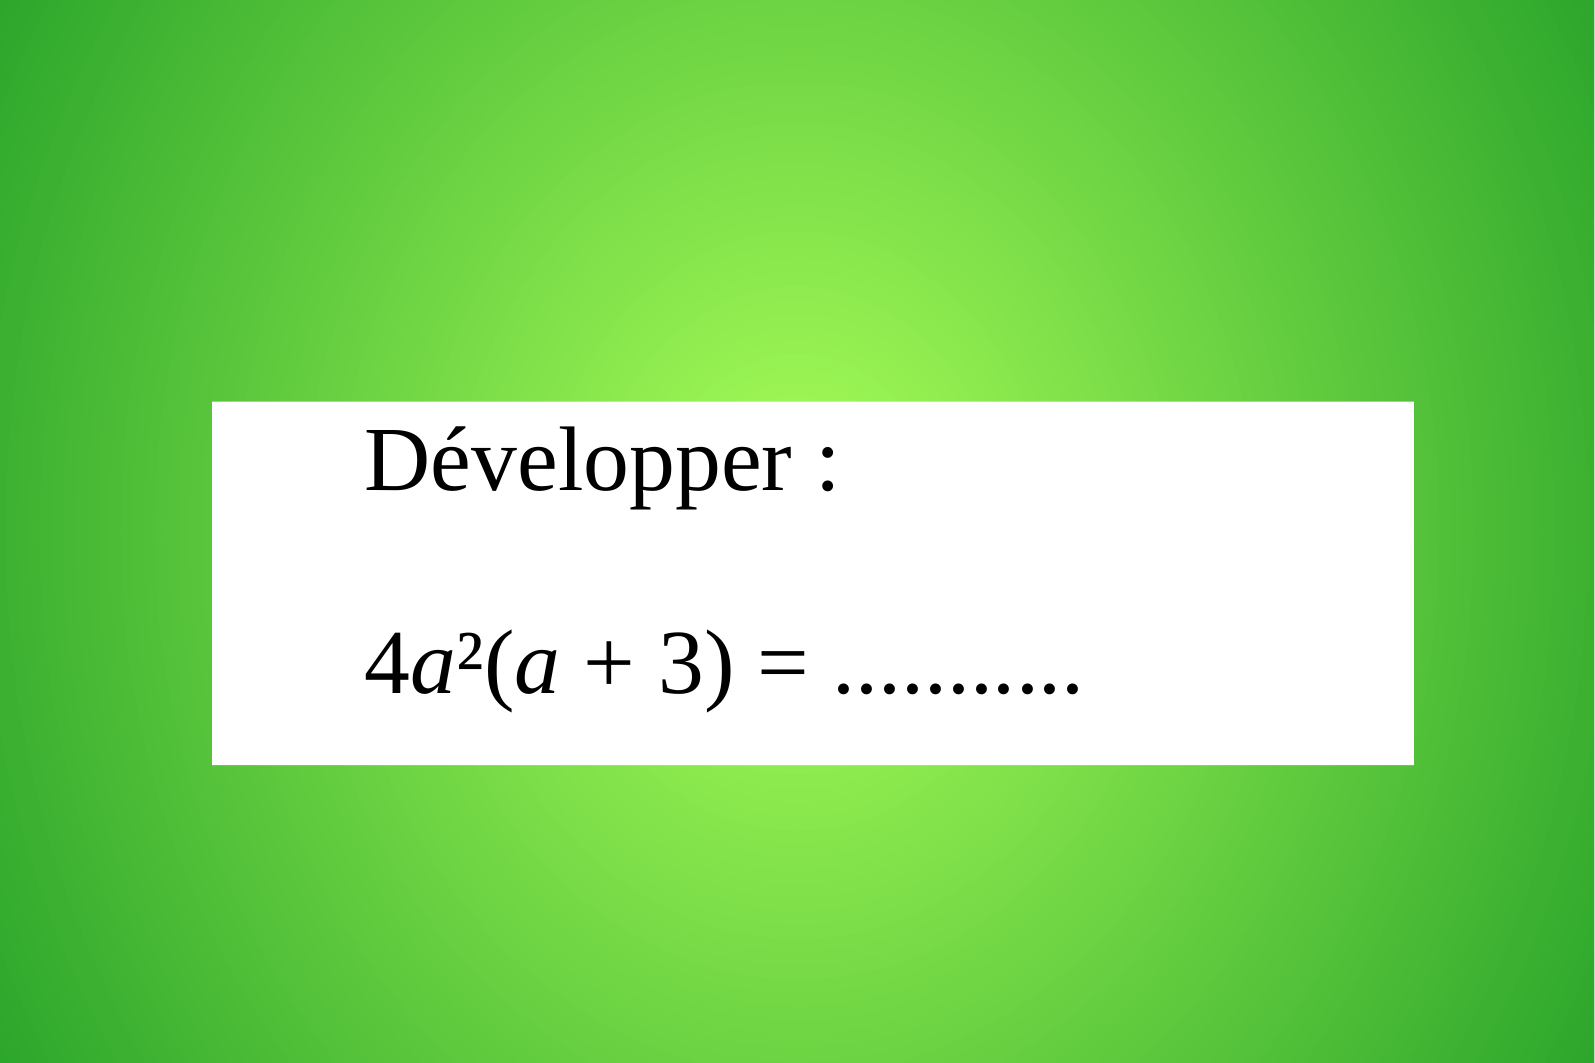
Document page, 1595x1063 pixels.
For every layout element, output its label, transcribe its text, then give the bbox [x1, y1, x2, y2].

picture [0, 0, 1595, 1063]
text_box Développer : 4a²(a + 3) = ........... [212, 401, 1414, 766]
